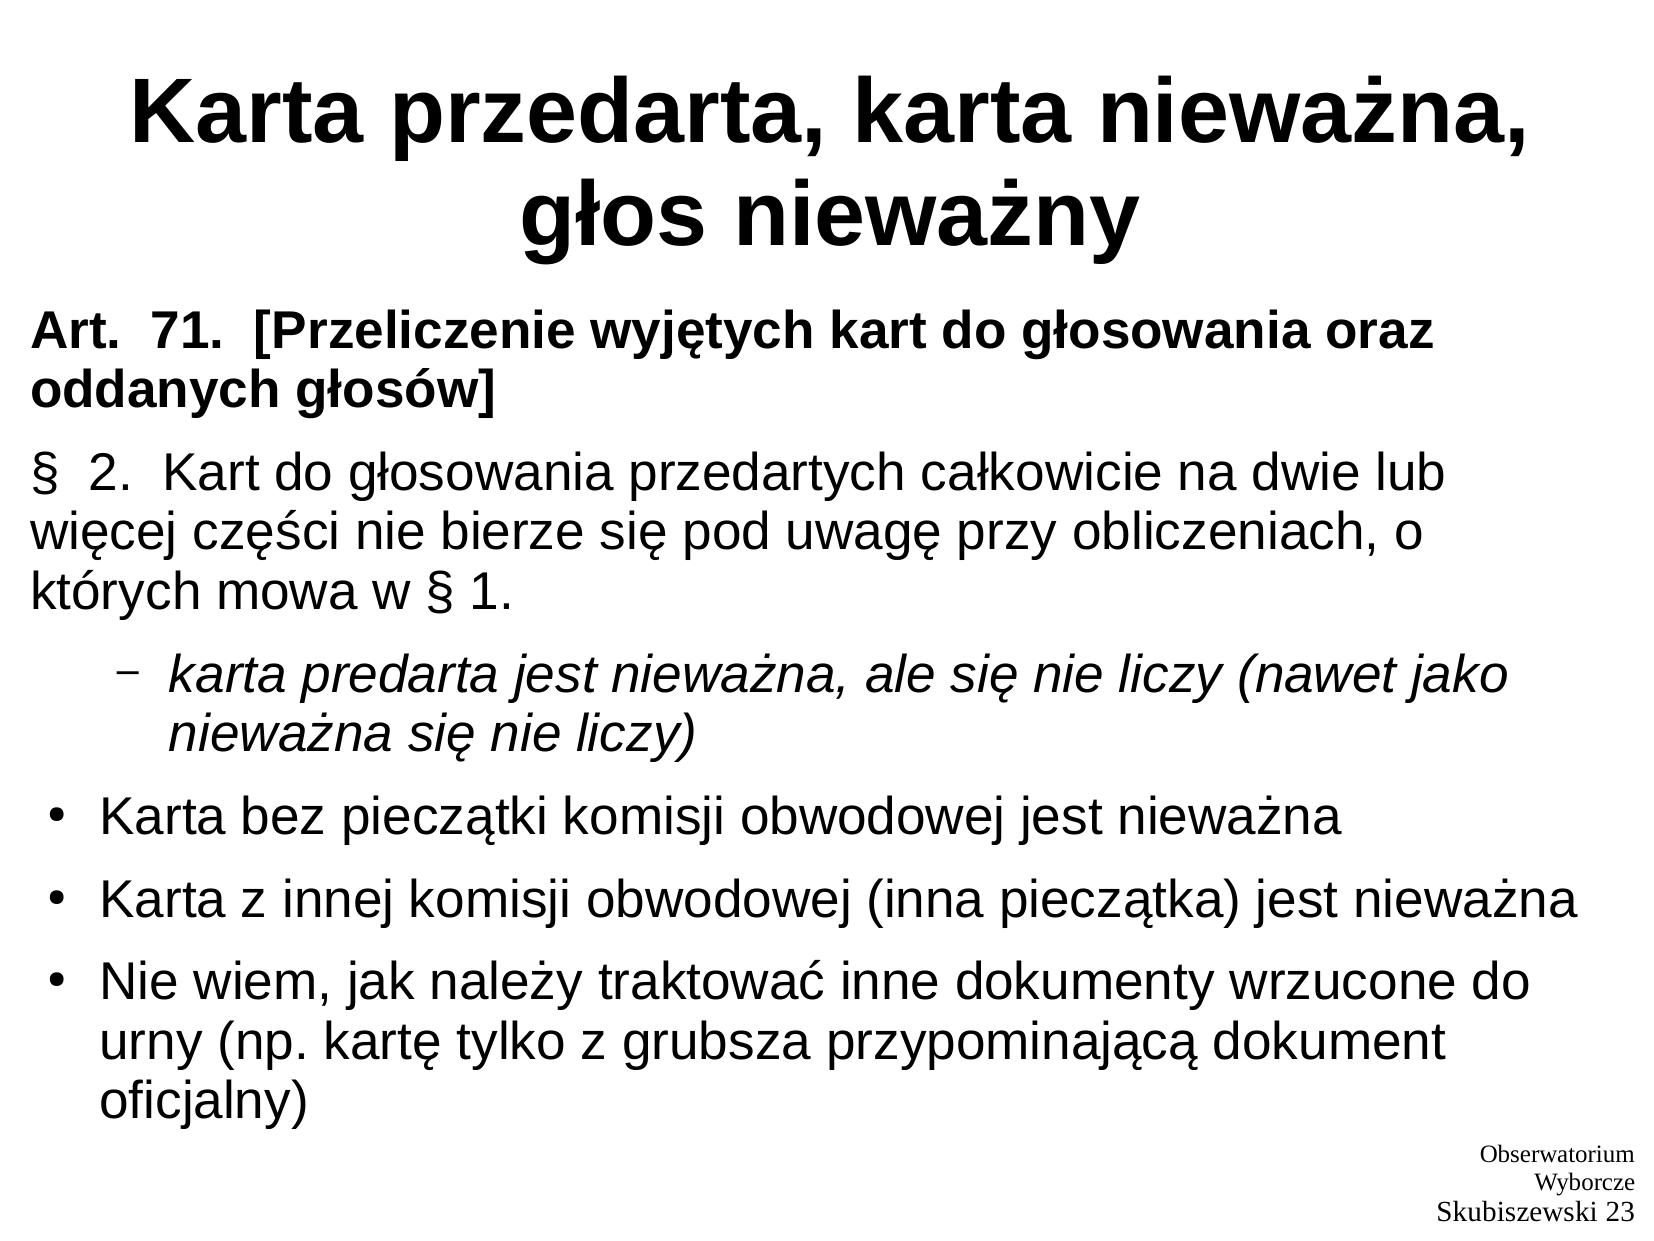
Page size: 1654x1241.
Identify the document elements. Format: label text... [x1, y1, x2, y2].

list Art. 71. [Przeliczenie wyjętych kart do głosowania oraz oddanych głosów] § 2. Kart do głosowania przedartych całkowicie na dwie lub więcej części nie bierze się pod uwagę przy obliczeniach, o których mowa w § 1. karta predarta jest nieważna, ale się nie liczy (nawet jako nieważna się nie liczy) Karta bez pieczątki komisji obwodowej jest nieważna Karta z innej komisji obwodowej (inna pieczątka) jest nieważna Nie wiem, jak należy traktować inne dokumenty wrzucone do urny (np. kartę tylko z grubsza przypominającą dokument oficjalny) [30, 300, 1583, 1201]
title Karta przedarta, karta nieważna, głos nieważny [86, 60, 1575, 266]
